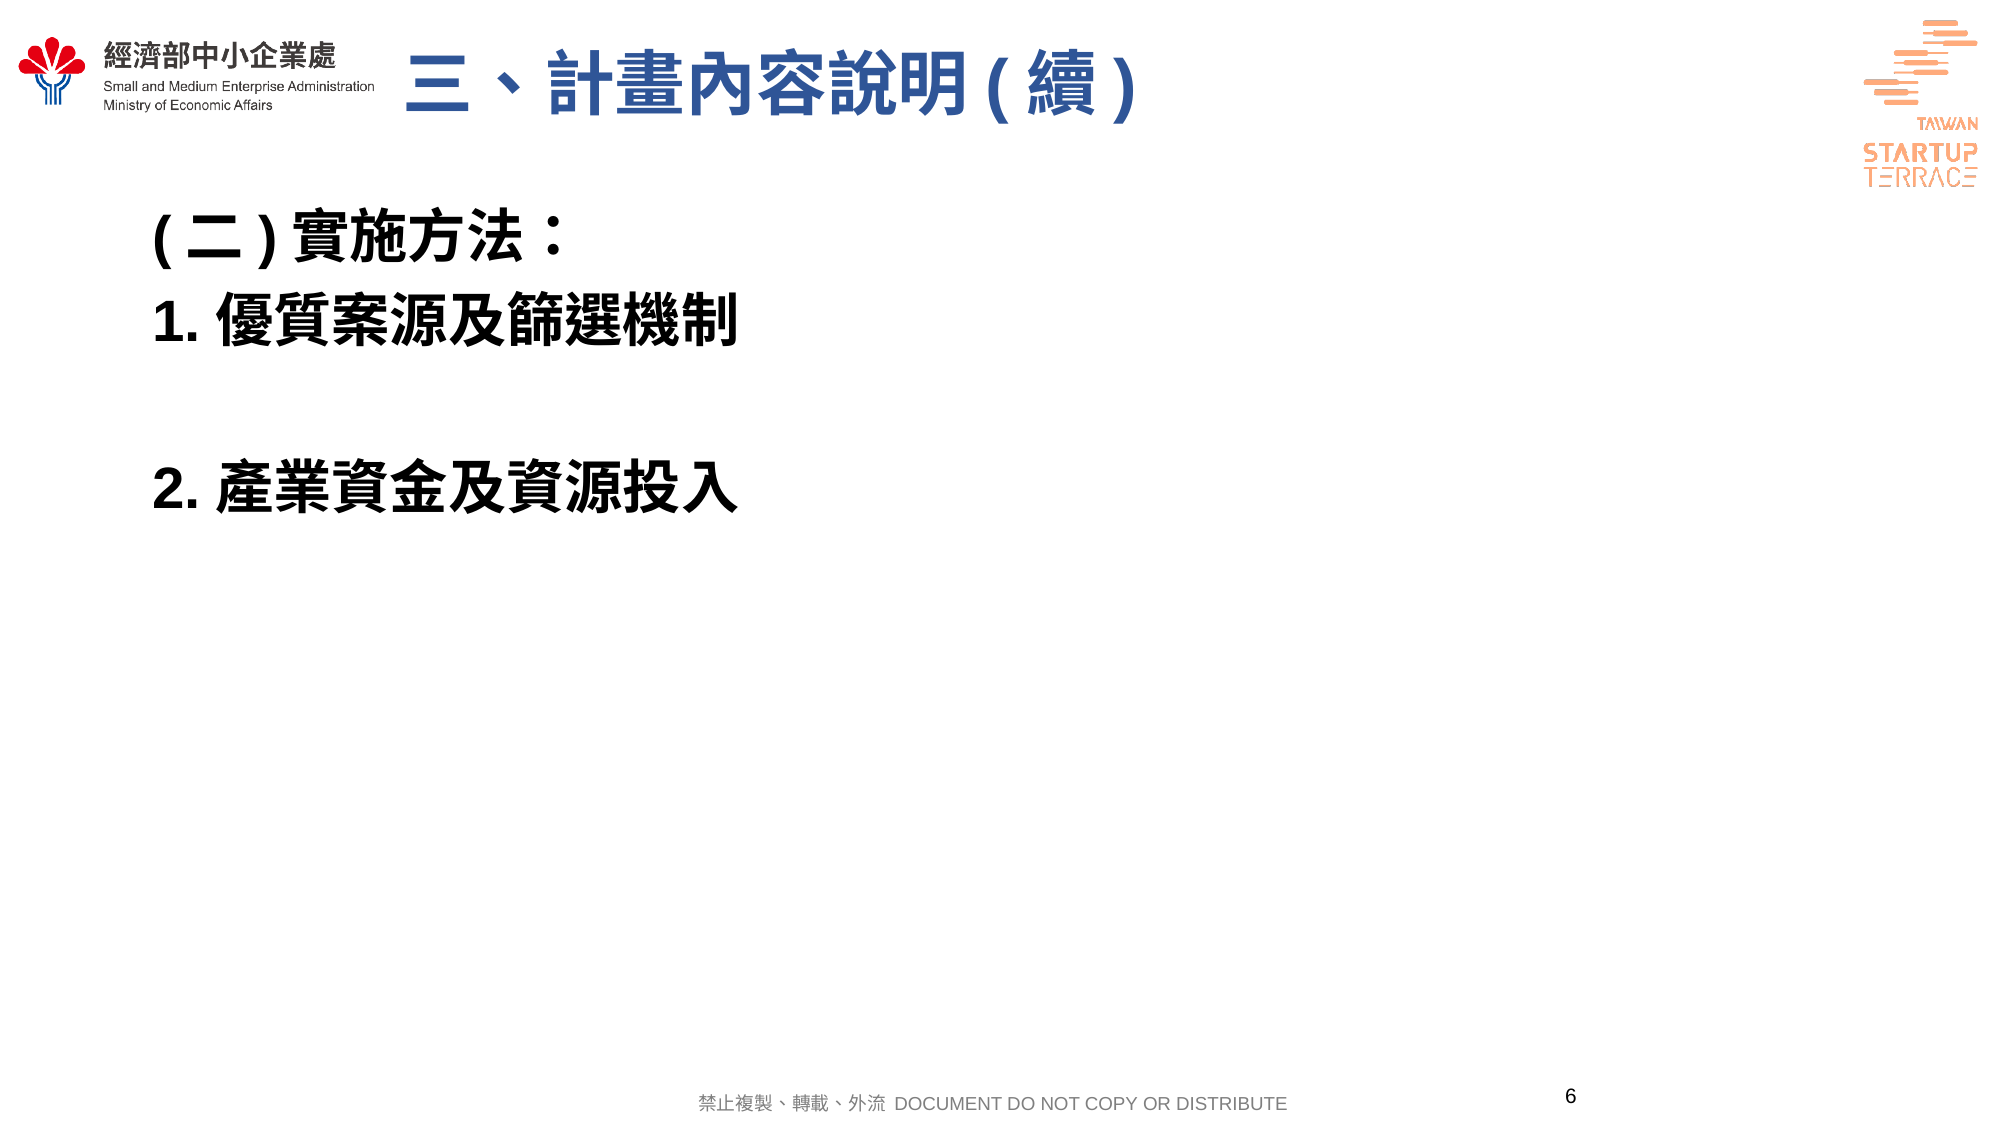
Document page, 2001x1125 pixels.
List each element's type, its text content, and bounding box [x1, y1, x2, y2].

list (二)實施方法： 1.優質案源及篩選機制 2.產業資金及資源投入 [137, 200, 1863, 1014]
text_box 6 [1550, 1064, 2000, 1125]
title 三、計畫內容說明(續) [387, 2, 1796, 171]
